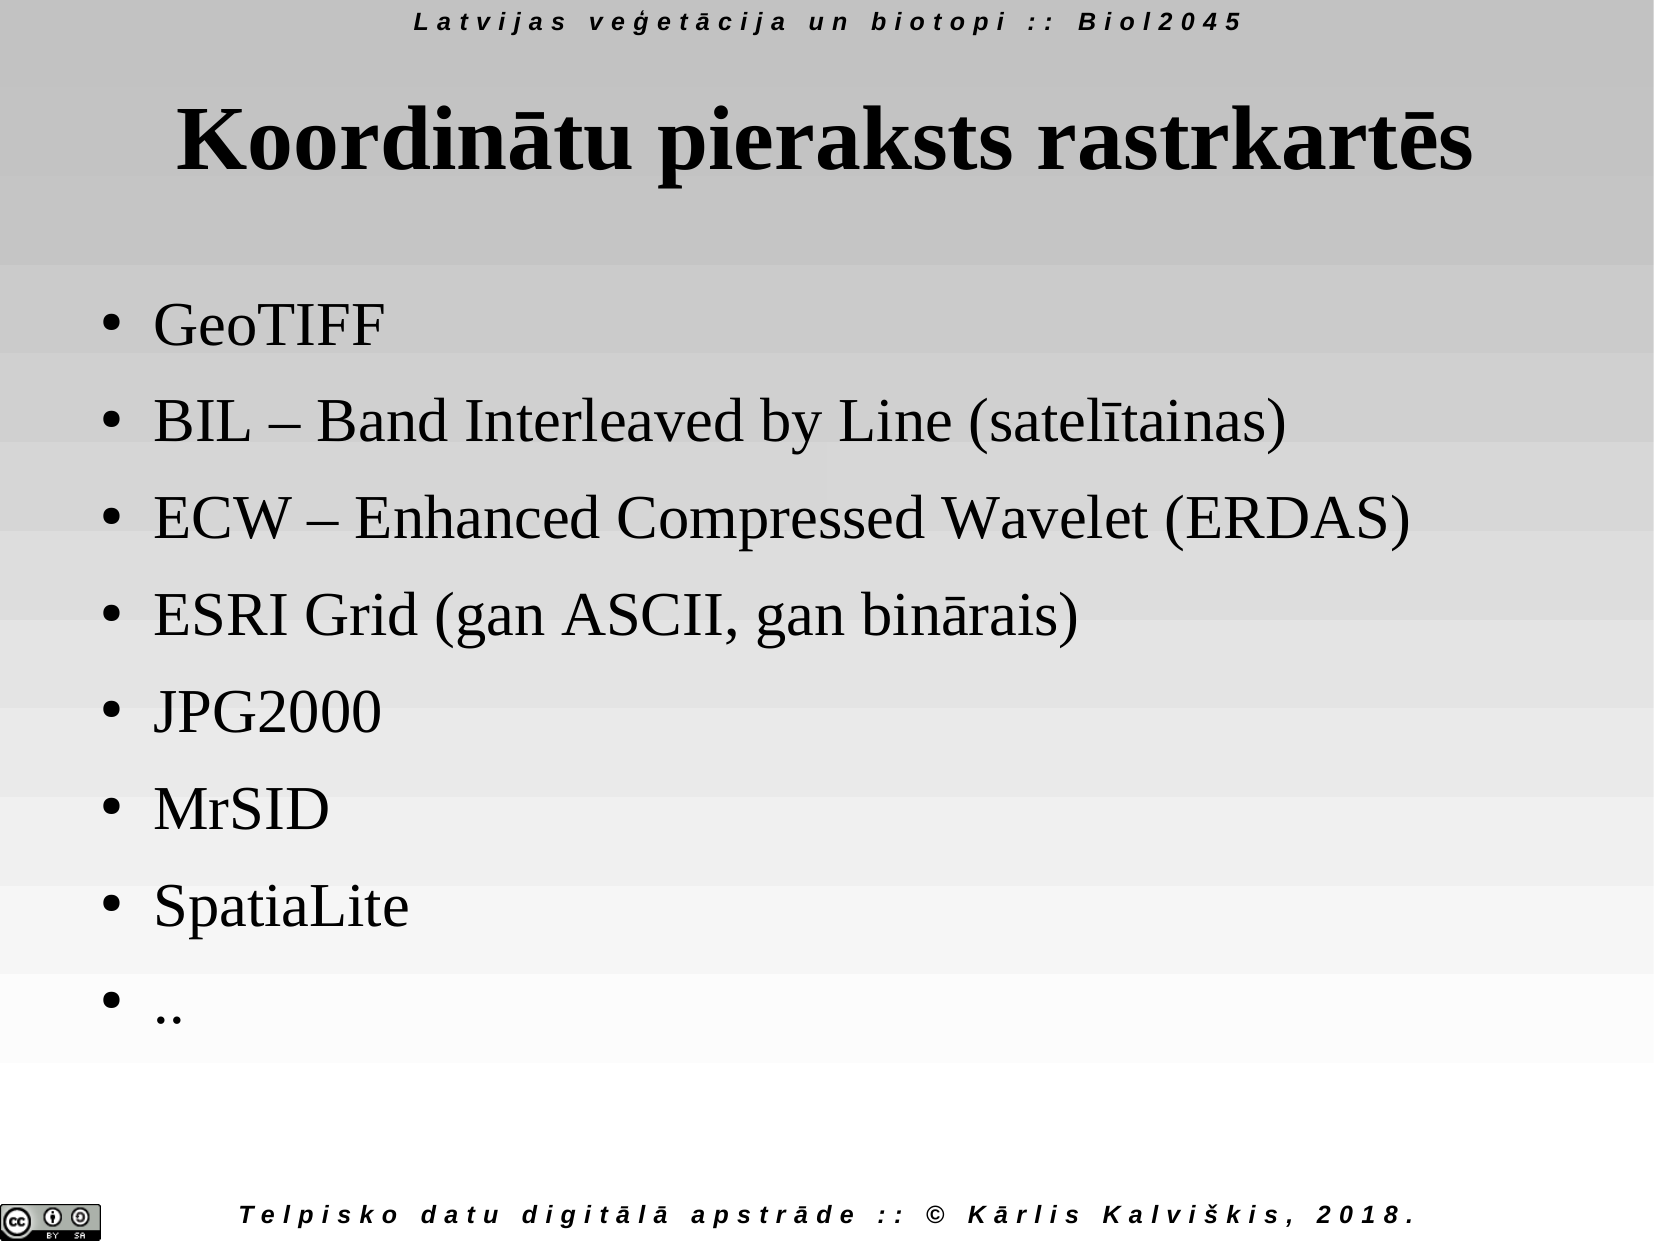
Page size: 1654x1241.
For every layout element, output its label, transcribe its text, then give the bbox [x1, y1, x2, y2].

list GeoTIFF BIL – Band Interleaved by Line (satelītainas) ECW – Enhanced Compressed Wavelet (ERDAS) ESRI Grid (gan ASCII, gan binārais) JPG2000 MrSID SpatiaLite .. [82, 289, 1571, 1113]
picture [0, 0, 1654, 1241]
title Koordinātu pieraksts rastrkartēs [29, 43, 1625, 234]
